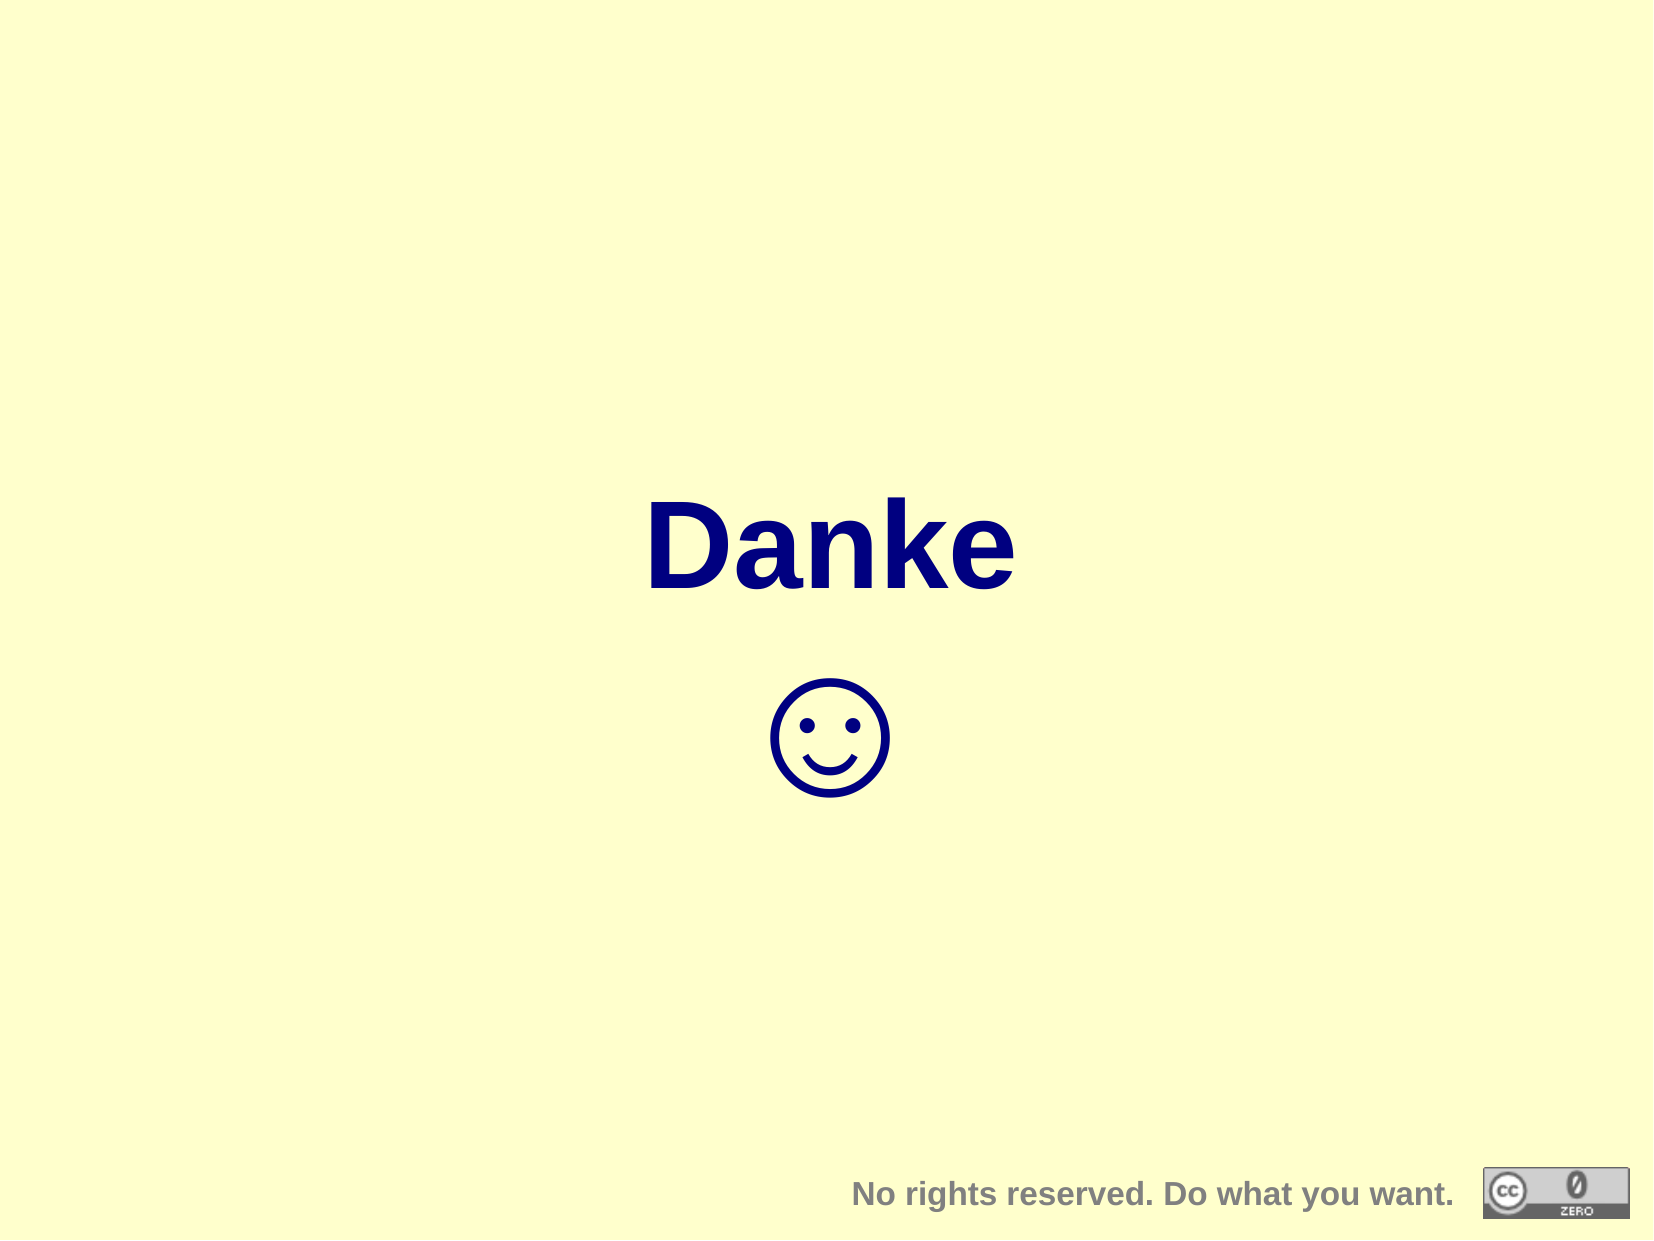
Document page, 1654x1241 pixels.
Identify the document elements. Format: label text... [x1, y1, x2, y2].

picture [1483, 1167, 1630, 1219]
title Danke ☺ [94, 474, 1568, 839]
text_box No rights reserved. Do what you want. [836, 1167, 1475, 1221]
